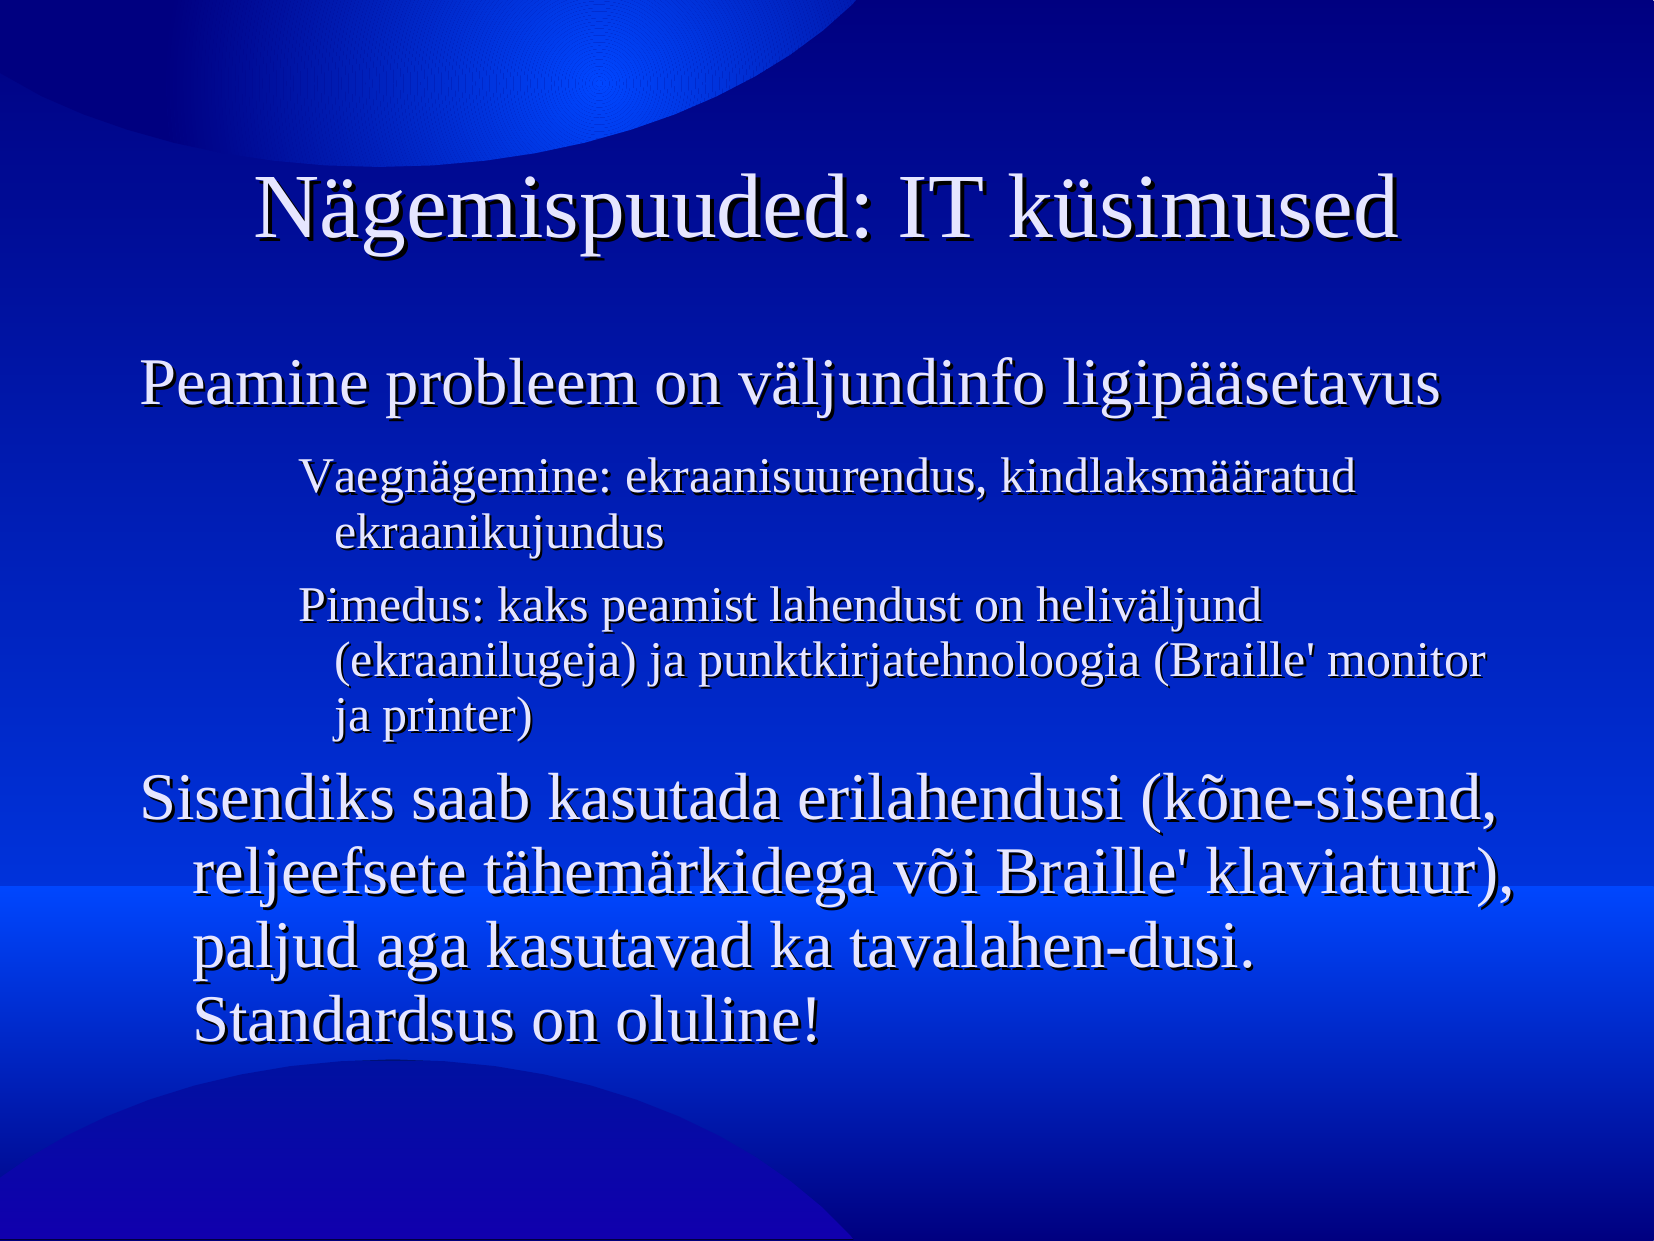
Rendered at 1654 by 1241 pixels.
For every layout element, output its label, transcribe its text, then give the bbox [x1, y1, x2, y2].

list Peamine probleem on väljundinfo ligipääsetavus Vaegnägemine: ekraanisuurendus, kindlaksmääratud ekraanikujundus Pimedus: kaks peamist lahendust on heliväljund (ekraanilugeja) ja punktkirjatehnoloogia (Braille' monitor ja printer) Sisendiks saab kasutada erilahendusi (kõne-sisend, reljeefsete tähemärkidega või Braille' klaviatuur), paljud aga kasutavad ka tavalahen-dusi. Standardsus on oluline! [121, 344, 1534, 1127]
title Nägemispuuded: IT küsimused [121, 102, 1534, 311]
